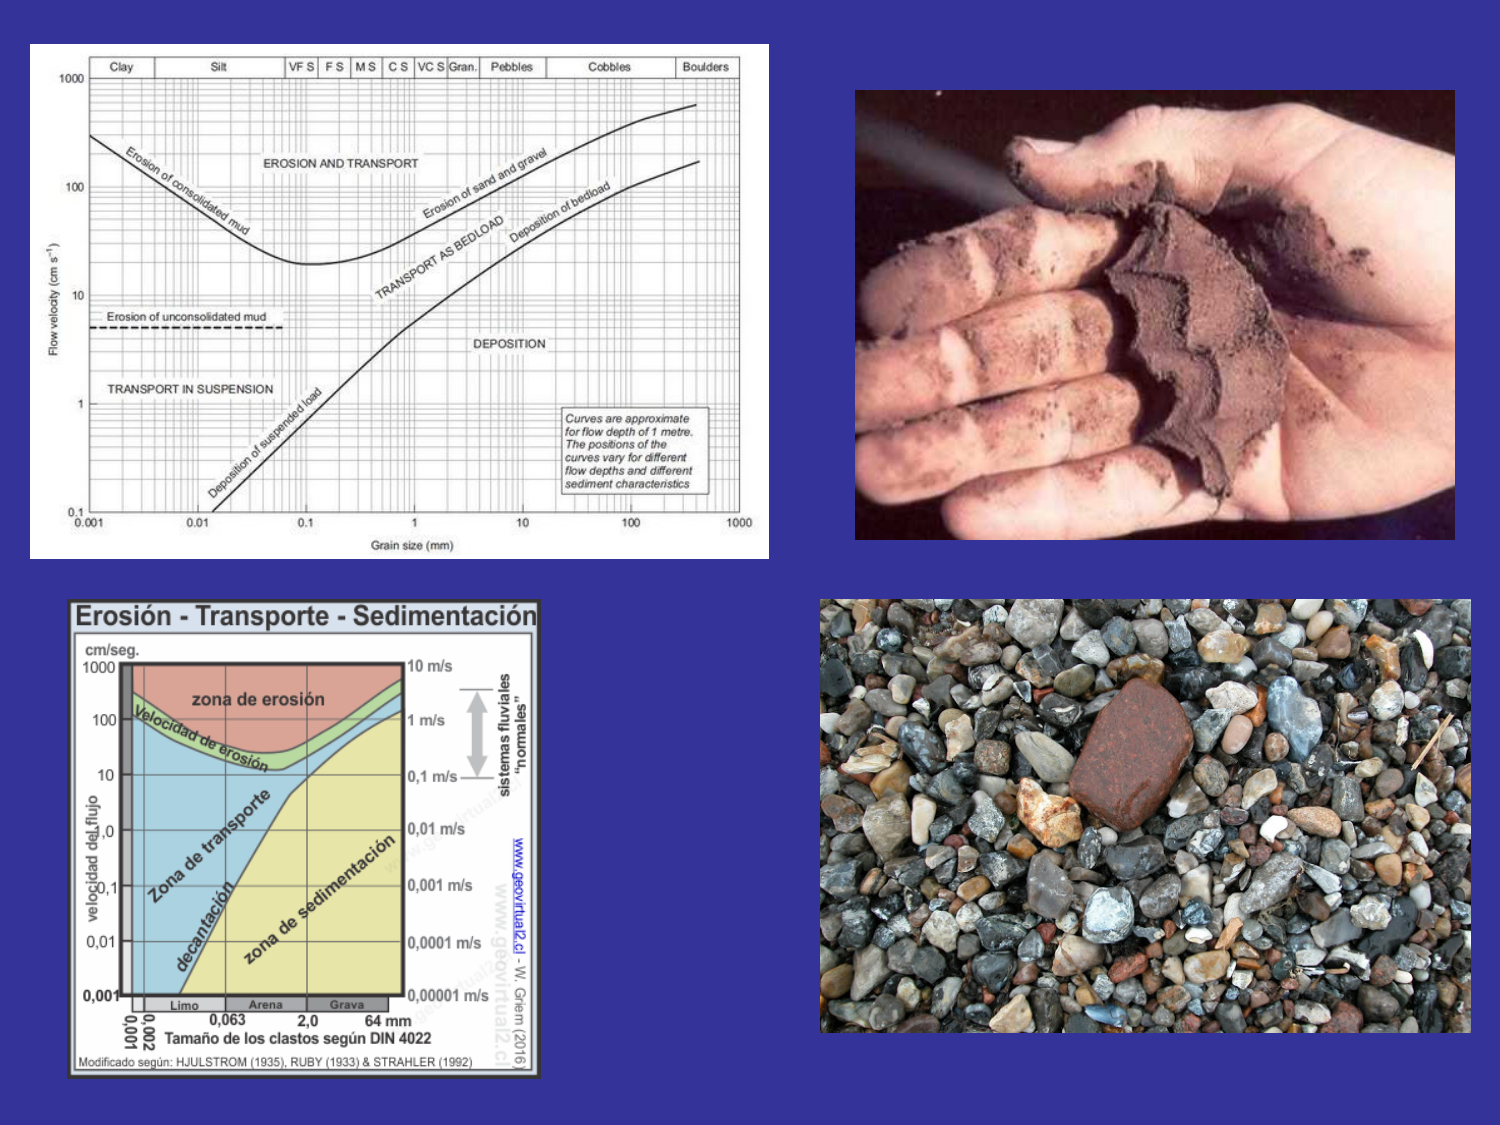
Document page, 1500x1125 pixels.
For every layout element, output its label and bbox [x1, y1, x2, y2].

picture [855, 90, 1455, 540]
picture [67, 599, 541, 1079]
picture [820, 599, 1471, 1033]
picture [30, 44, 769, 559]
